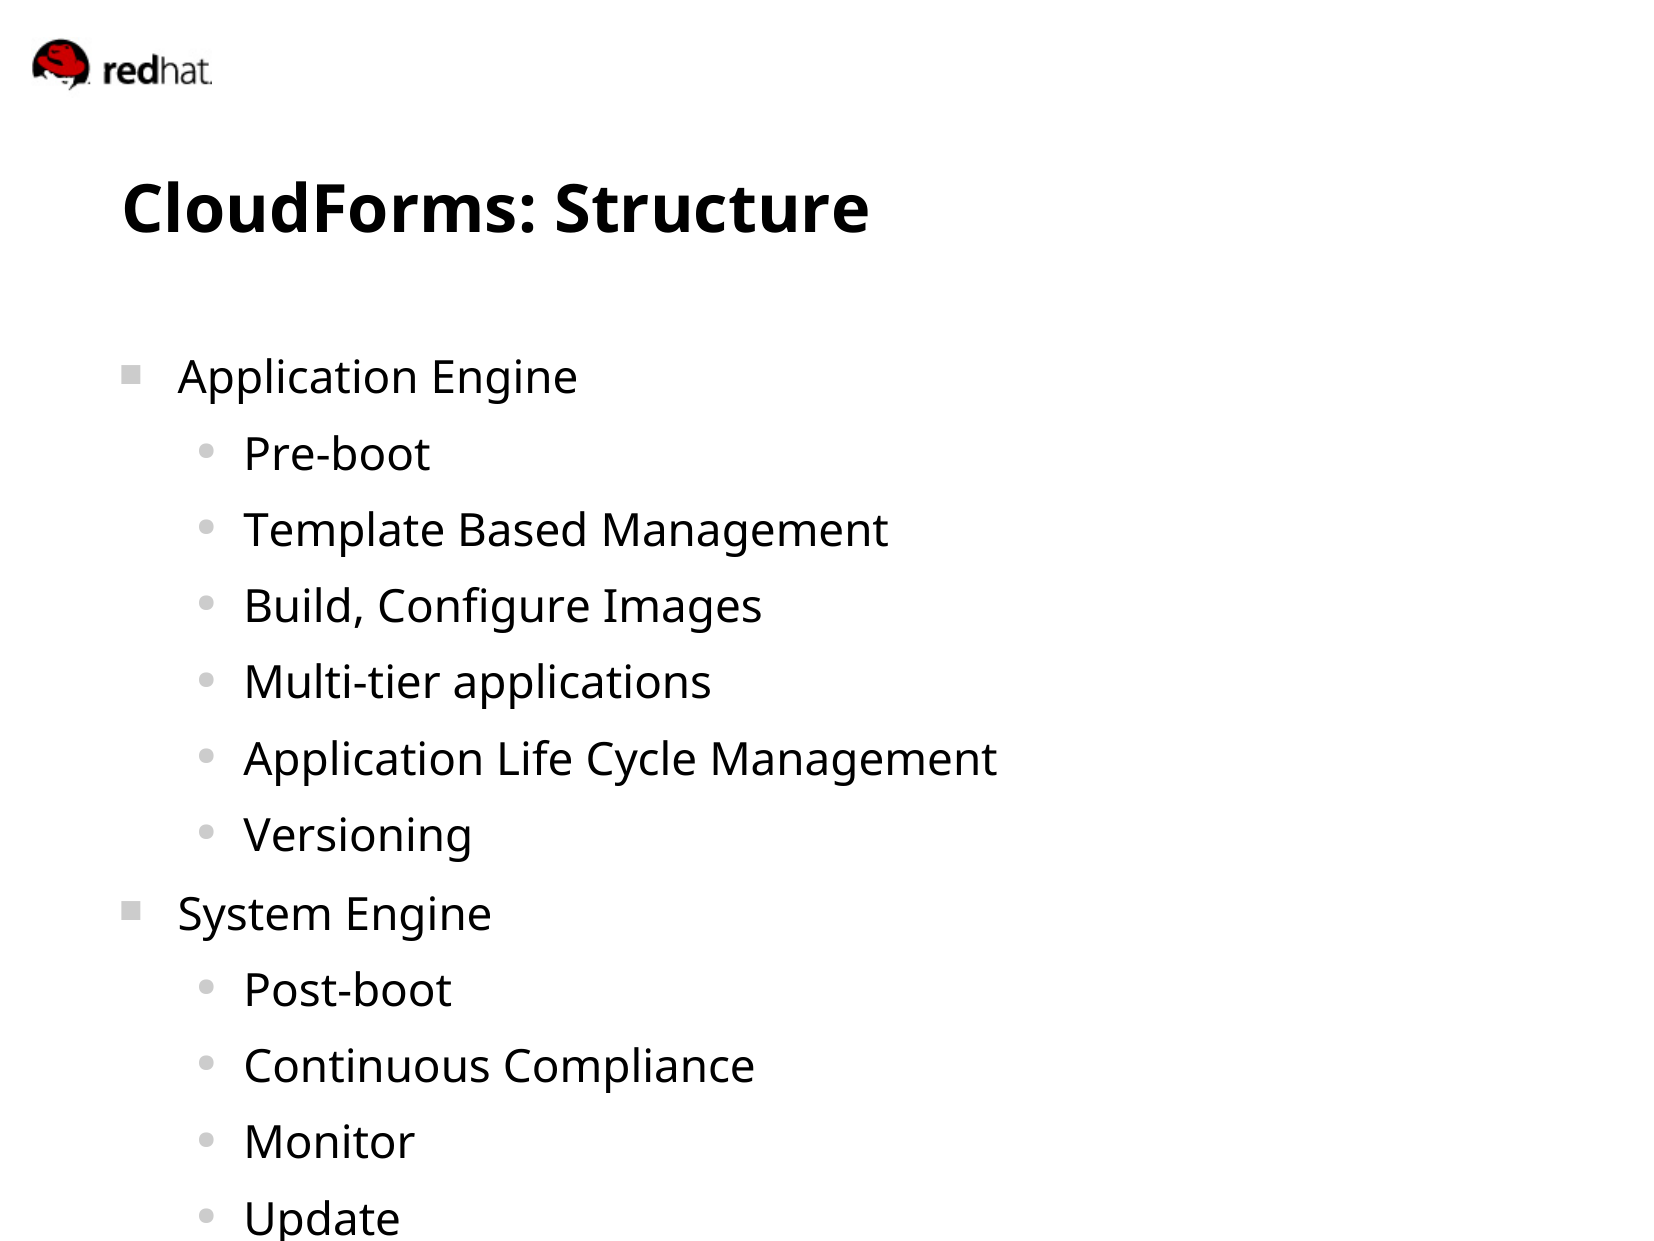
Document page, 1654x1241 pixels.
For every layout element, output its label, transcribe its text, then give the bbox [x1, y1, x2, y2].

picture [31, 37, 212, 98]
title CloudForms: Structure [121, 102, 1534, 310]
list Application Engine Pre-boot Template Based Management Build, Configure Images Multi-tier applications Application Life Cycle Management Versioning System Engine Post-boot Continuous Compliance Monitor Update [121, 344, 1534, 1138]
